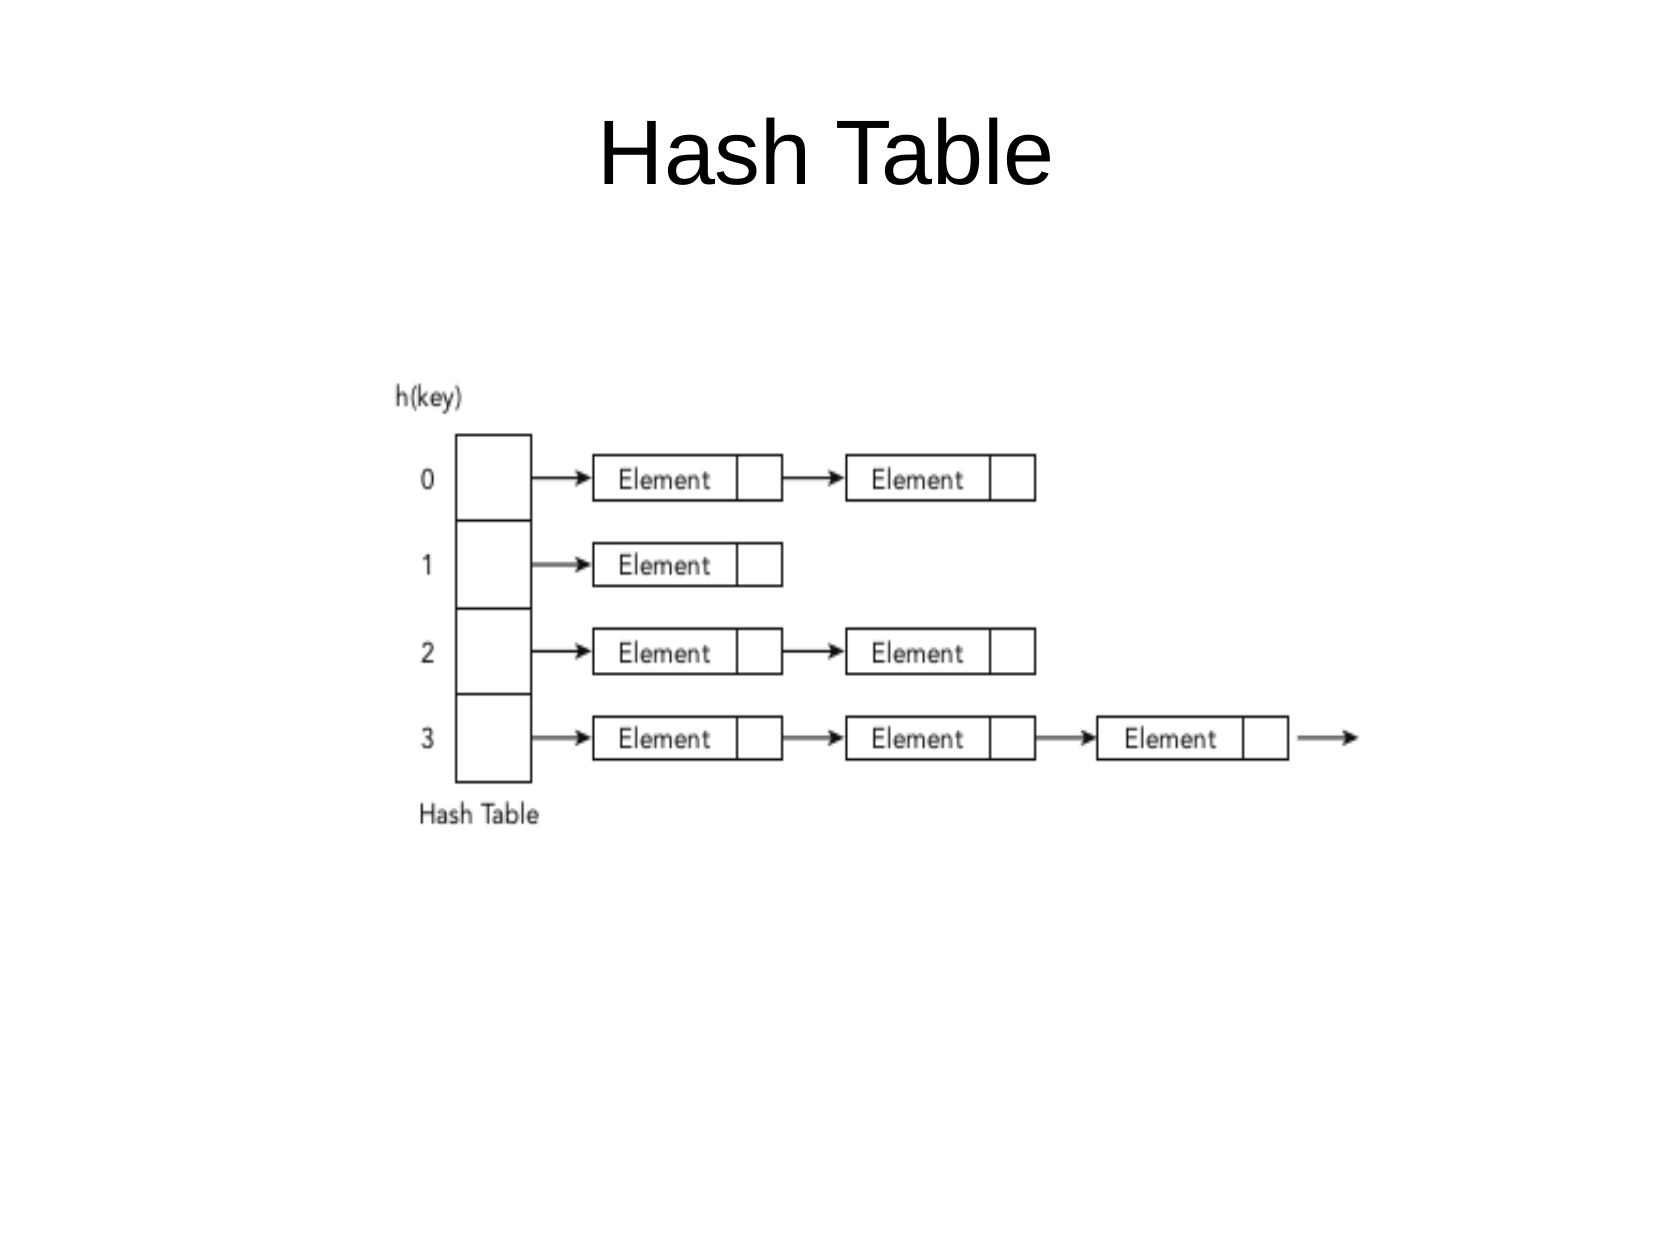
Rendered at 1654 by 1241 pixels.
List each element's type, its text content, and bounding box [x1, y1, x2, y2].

picture [342, 349, 1382, 842]
title Hash Table [82, 49, 1571, 257]
